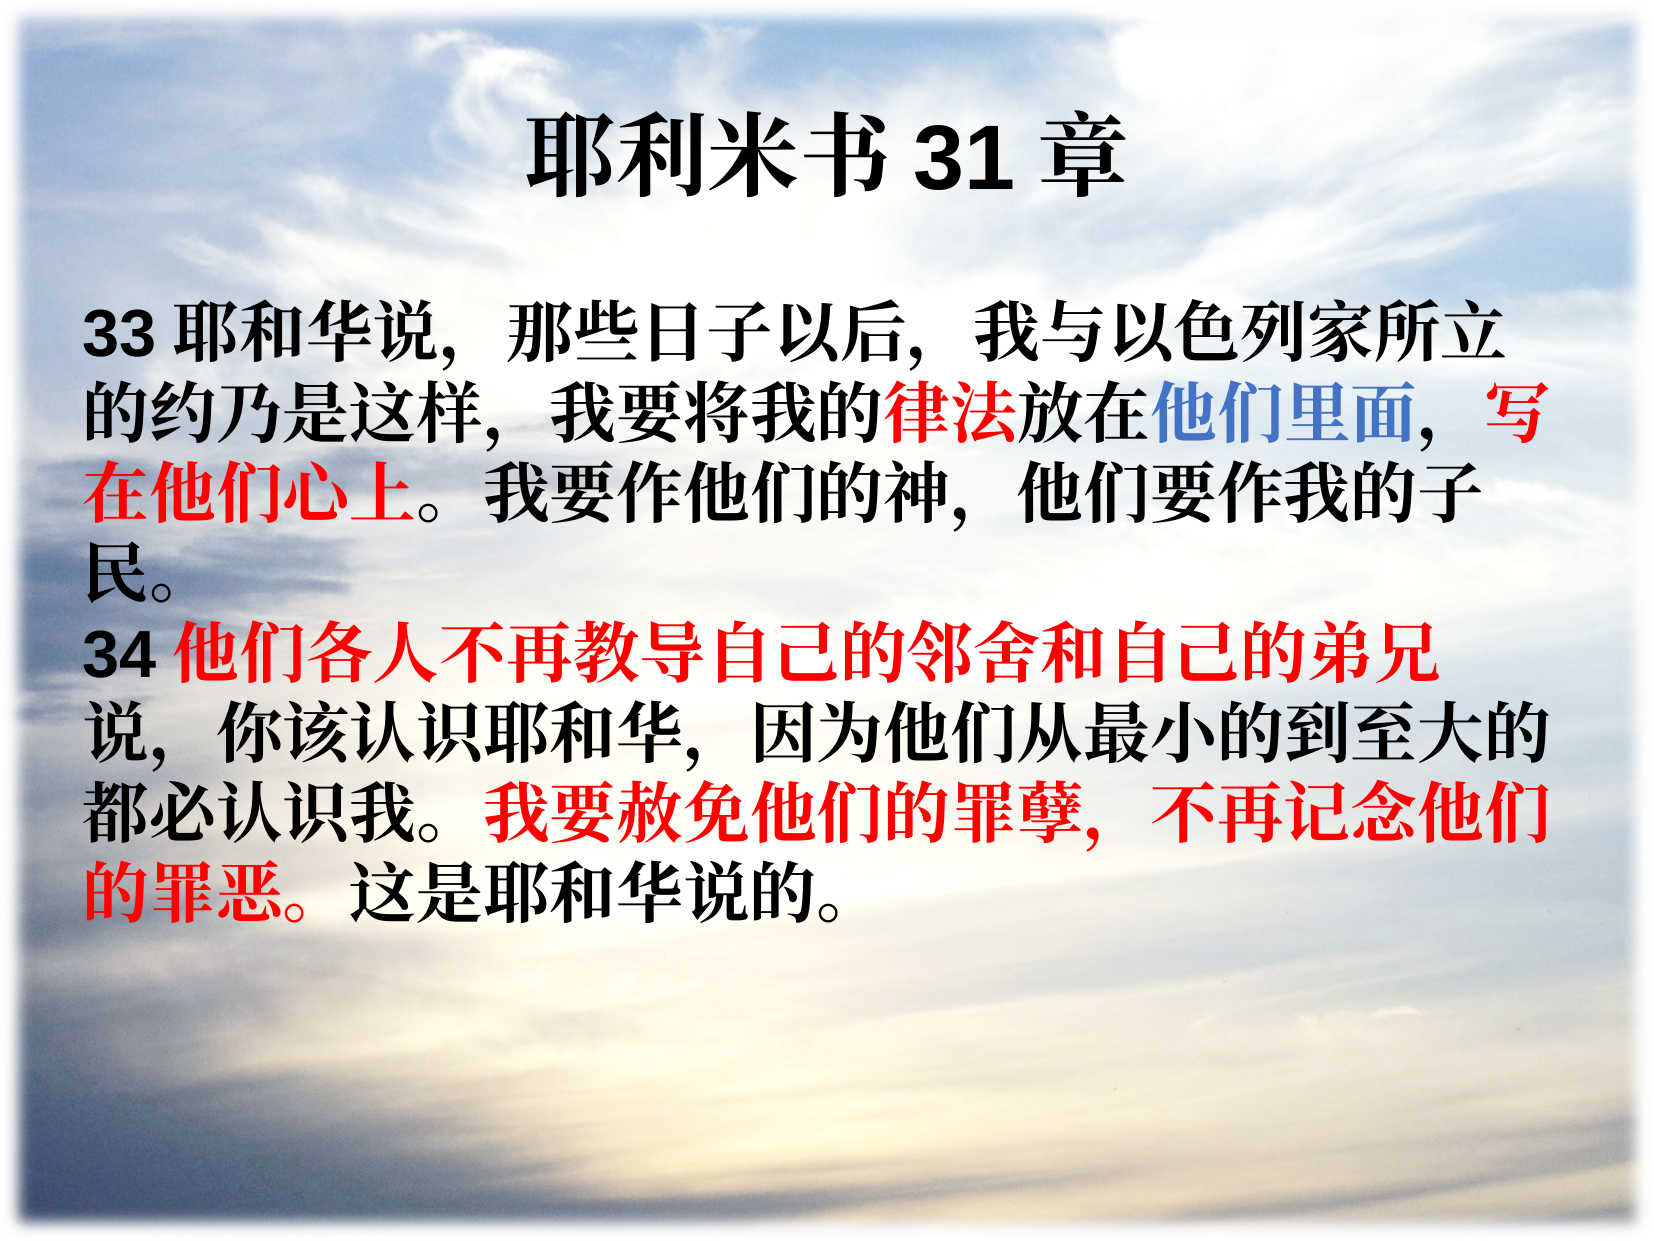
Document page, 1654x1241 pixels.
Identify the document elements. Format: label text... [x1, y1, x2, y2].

title 耶利米书31章 [82, 49, 1571, 257]
list 33耶和华说，那些日子以后，我与以色列家所立的约乃是这样，我要将我的律法放在他们里面，写在他们心上。我要作他们的神，他们要作我的子民。 34他们各人不再教导自己的邻舍和自己的弟兄说，你该认识耶和华，因为他们从最小的到至大的都必认识我。我要赦免他们的罪孽，不再记念他们的罪恶。这是耶和华说的。 [82, 290, 1571, 1109]
picture [0, 0, 1654, 1241]
